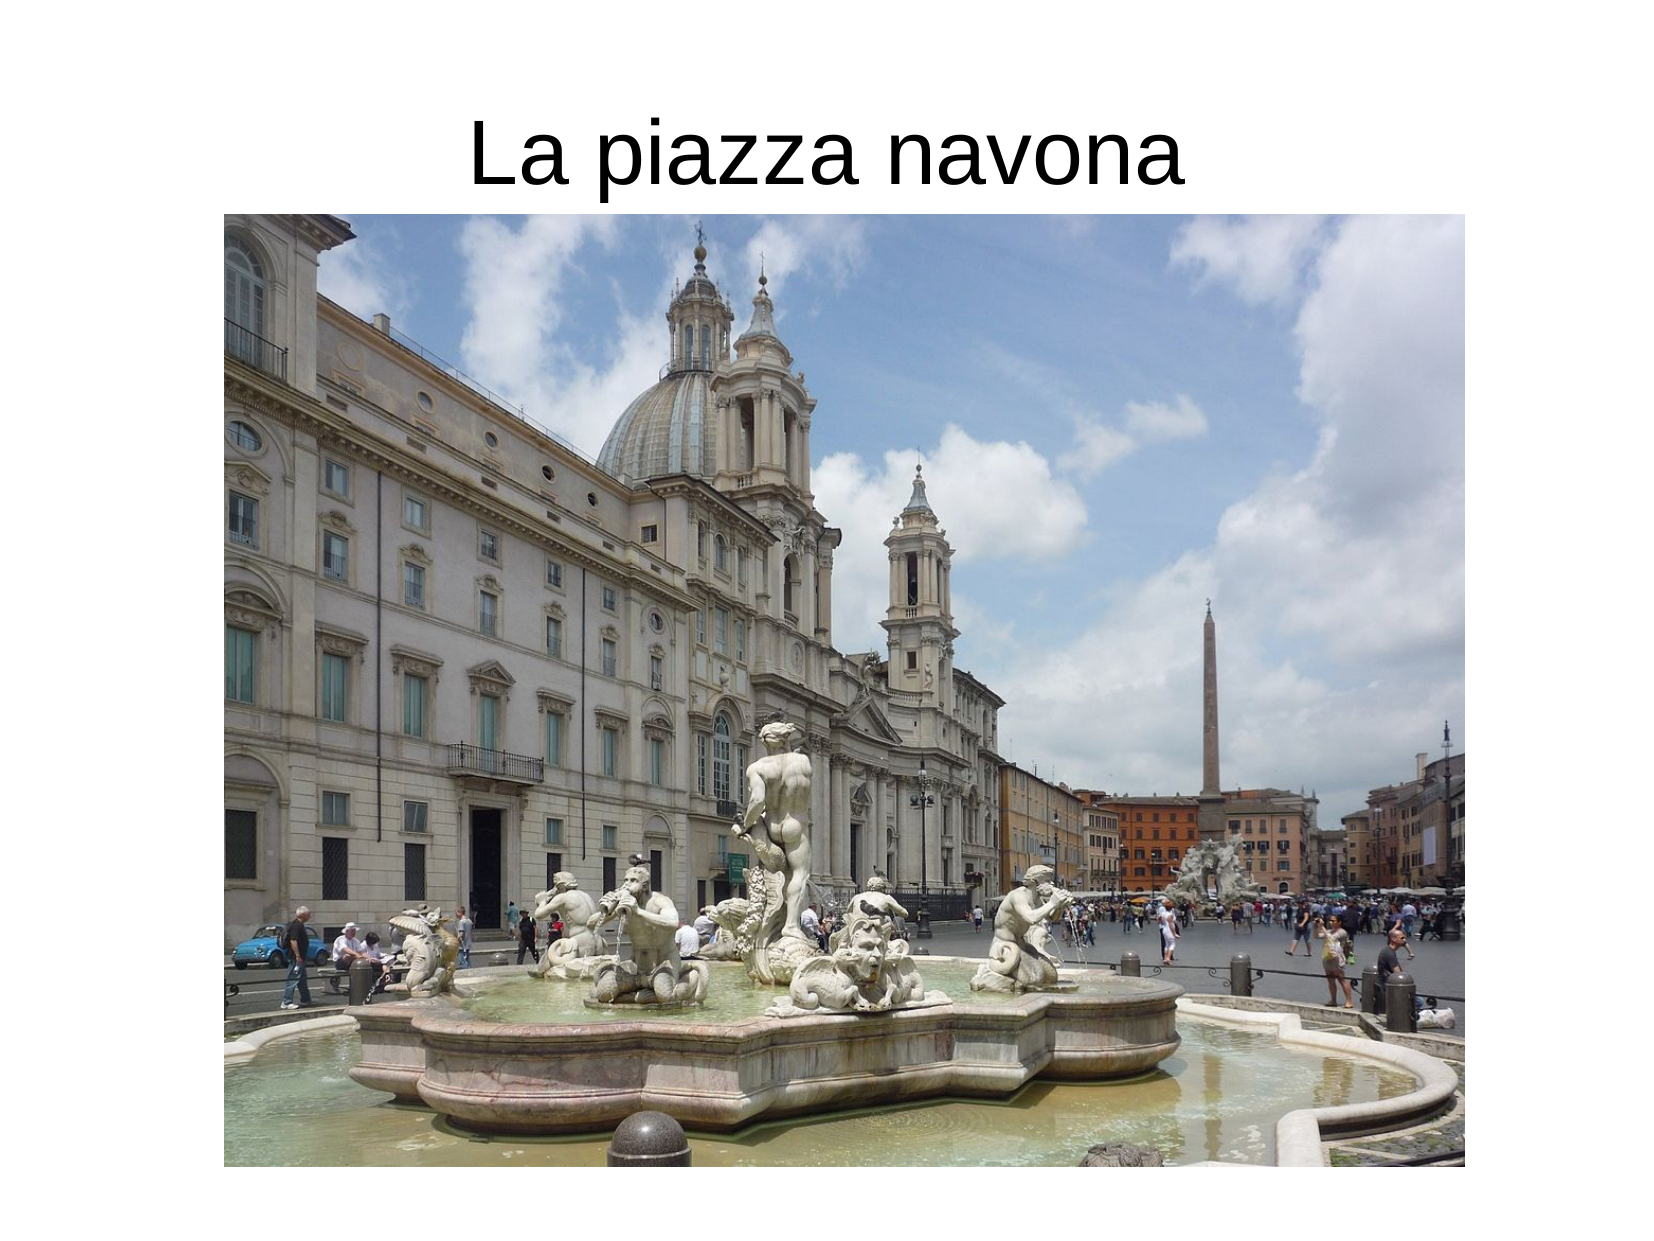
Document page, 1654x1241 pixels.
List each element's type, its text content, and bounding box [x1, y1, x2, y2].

picture [224, 214, 1465, 1167]
title La piazza navona [82, 49, 1571, 257]
